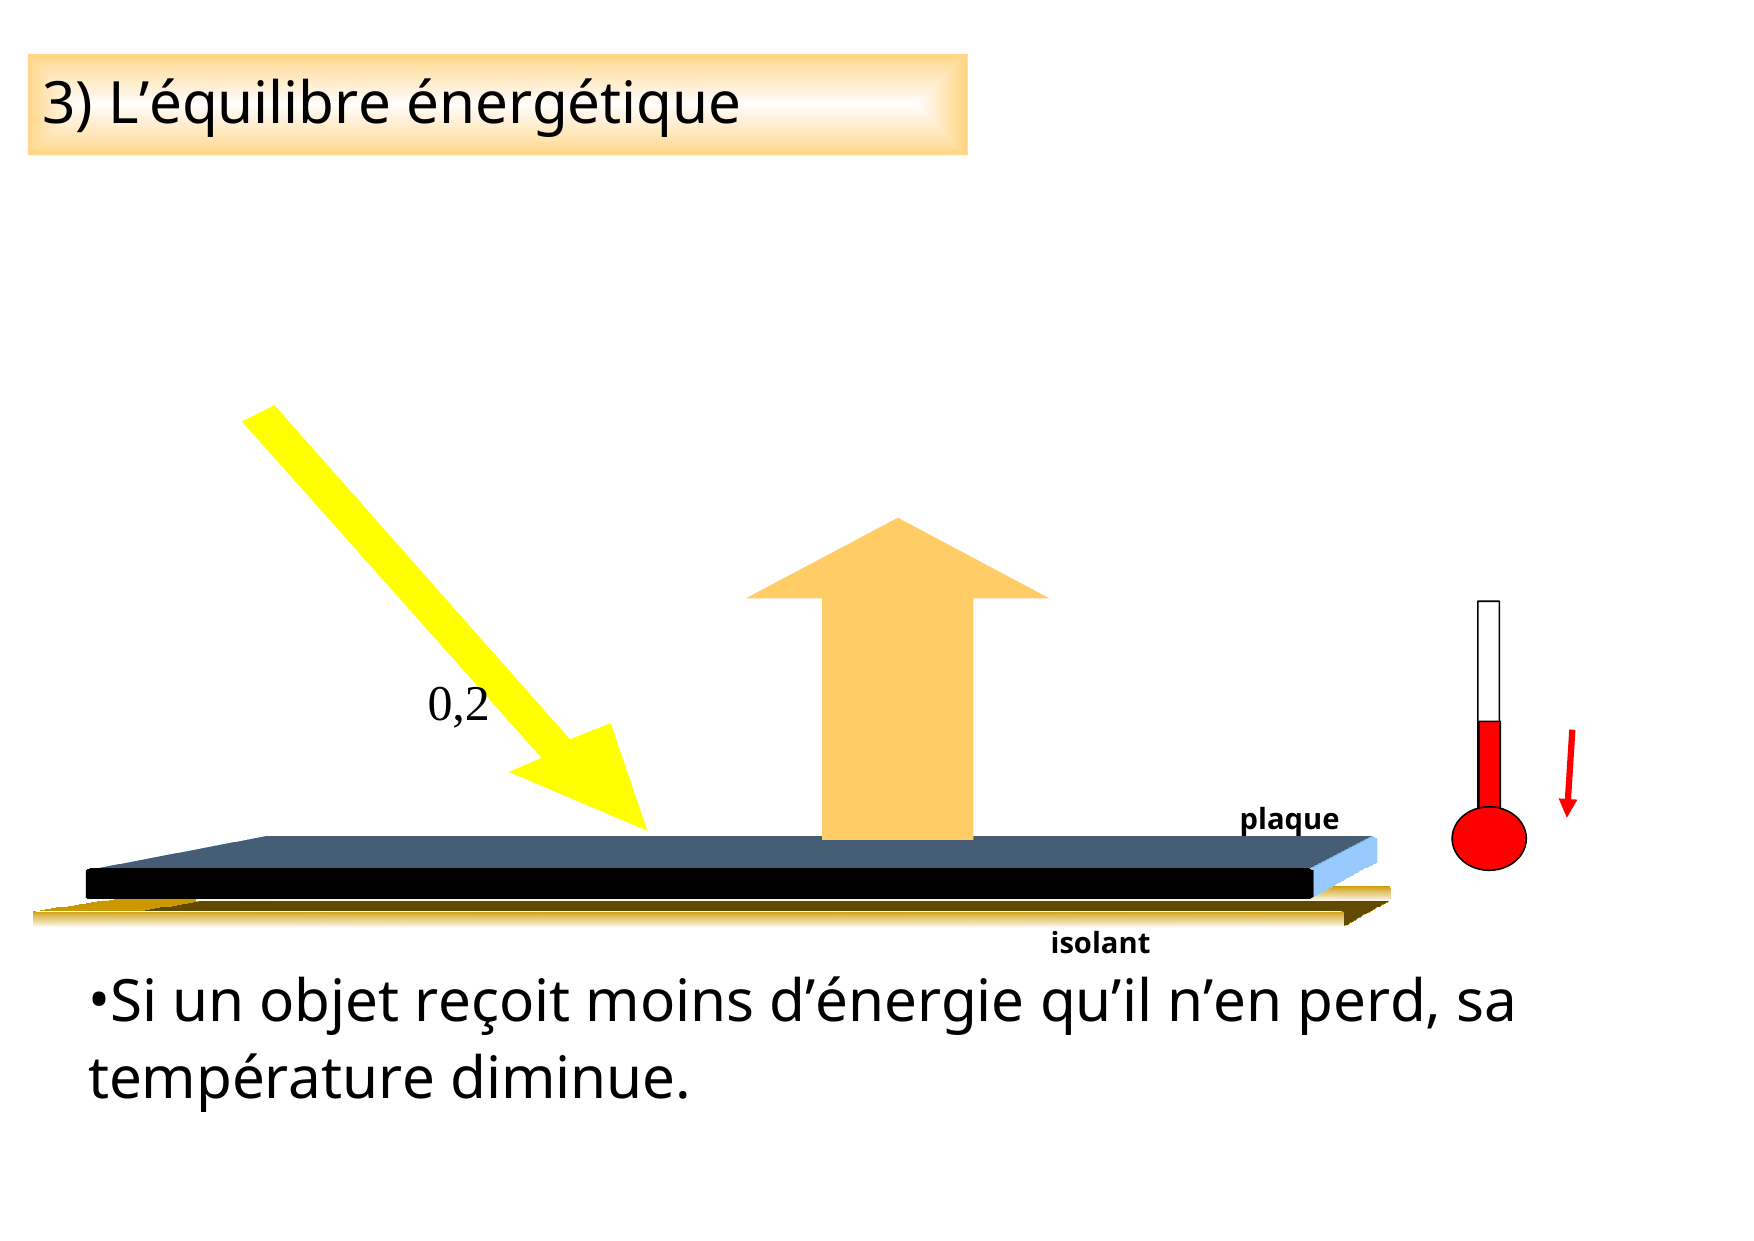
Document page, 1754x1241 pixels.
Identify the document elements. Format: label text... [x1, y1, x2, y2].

text_box Si un objet reçoit moins d’énergie qu’il n’en perd, sa température diminue. [73, 952, 1611, 1201]
text_box plaque [1224, 791, 1477, 866]
text_box 0,2 [427, 616, 518, 687]
picture [21, 826, 1406, 939]
text_box [27, 53, 968, 156]
text_box [745, 517, 1050, 840]
text_box 3) L’équilibre énergétique [27, 53, 967, 155]
text_box isolant [1035, 915, 1288, 990]
text_box [241, 405, 461, 630]
text_box [480, 680, 648, 831]
text_box [1470, 601, 1527, 871]
